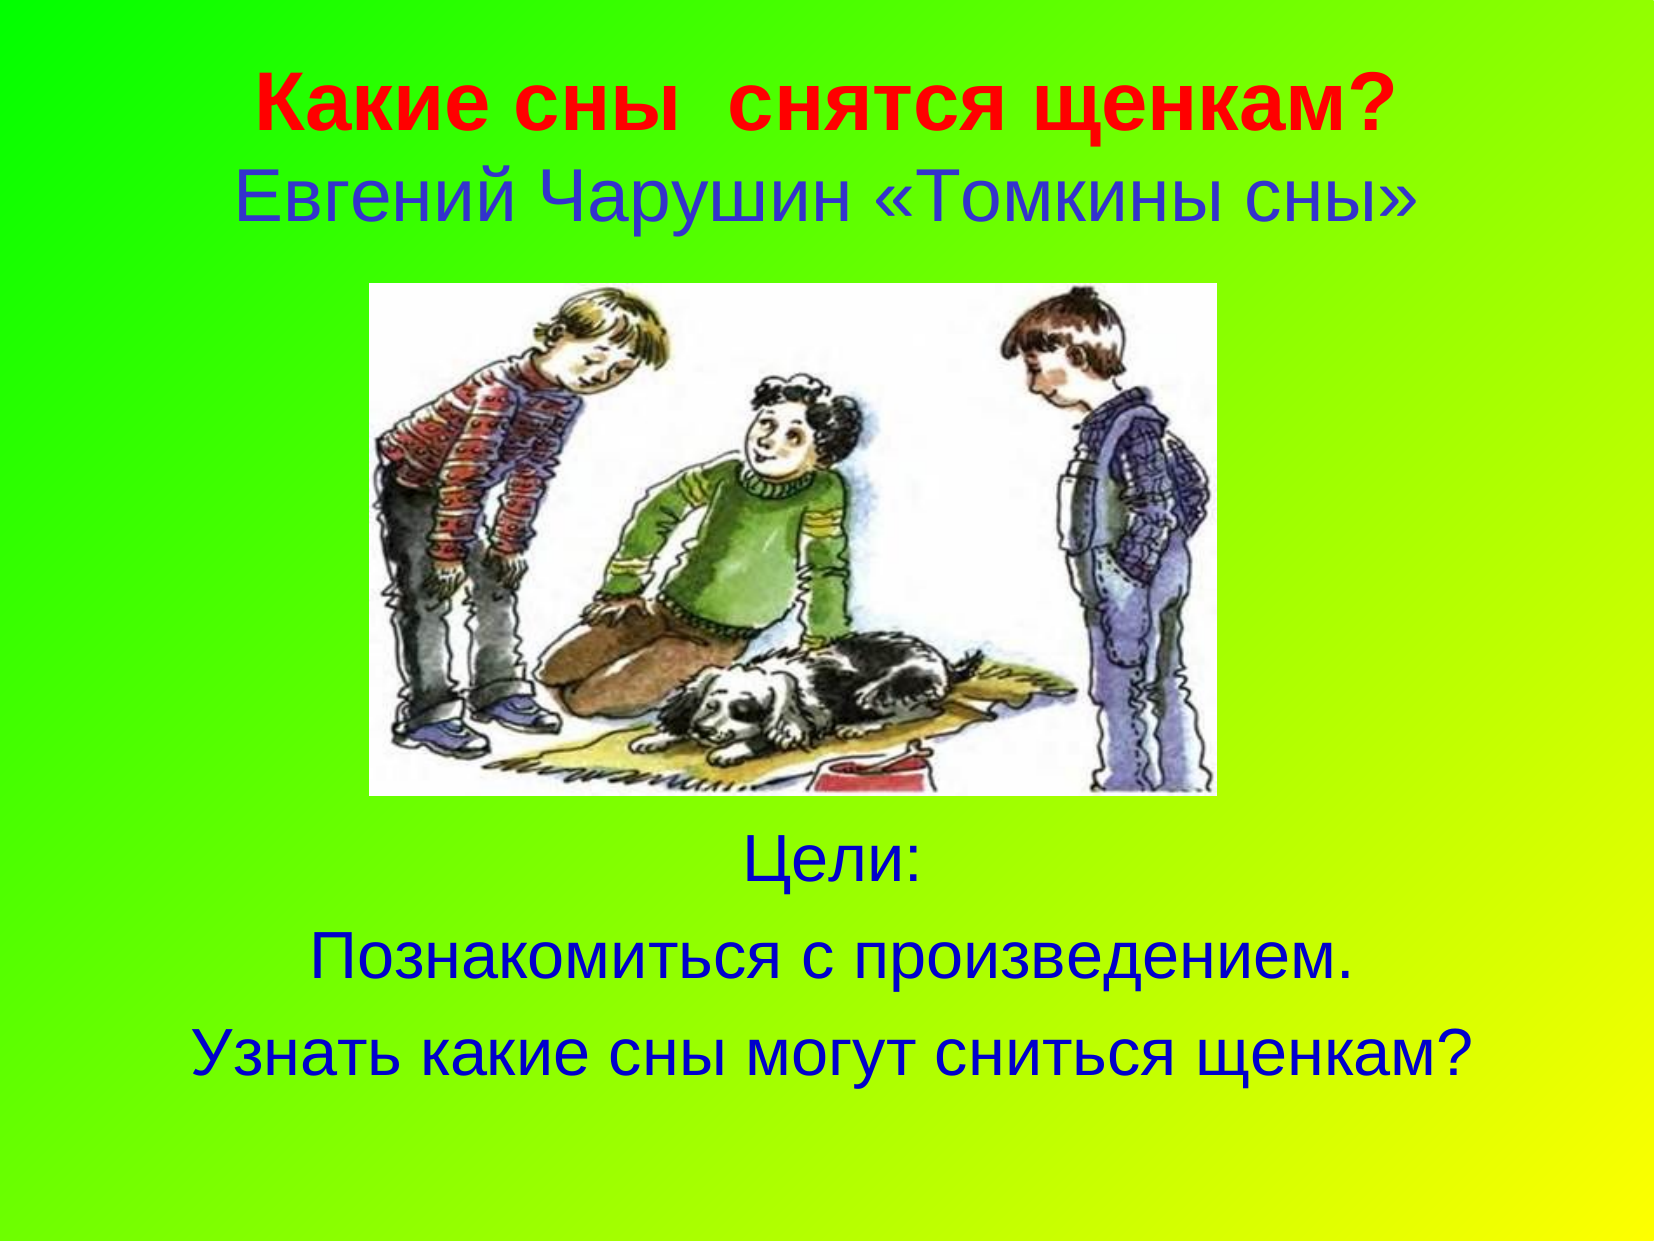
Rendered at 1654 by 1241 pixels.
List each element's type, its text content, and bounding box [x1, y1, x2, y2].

title Какие сны снятся щенкам? Евгений Чарушин «Томкины сны» [123, 39, 1530, 245]
subtitle Цели: Познакомиться с произведением. Узнать какие сны могут сниться щенкам? [76, 807, 1589, 1195]
picture [369, 283, 1217, 796]
